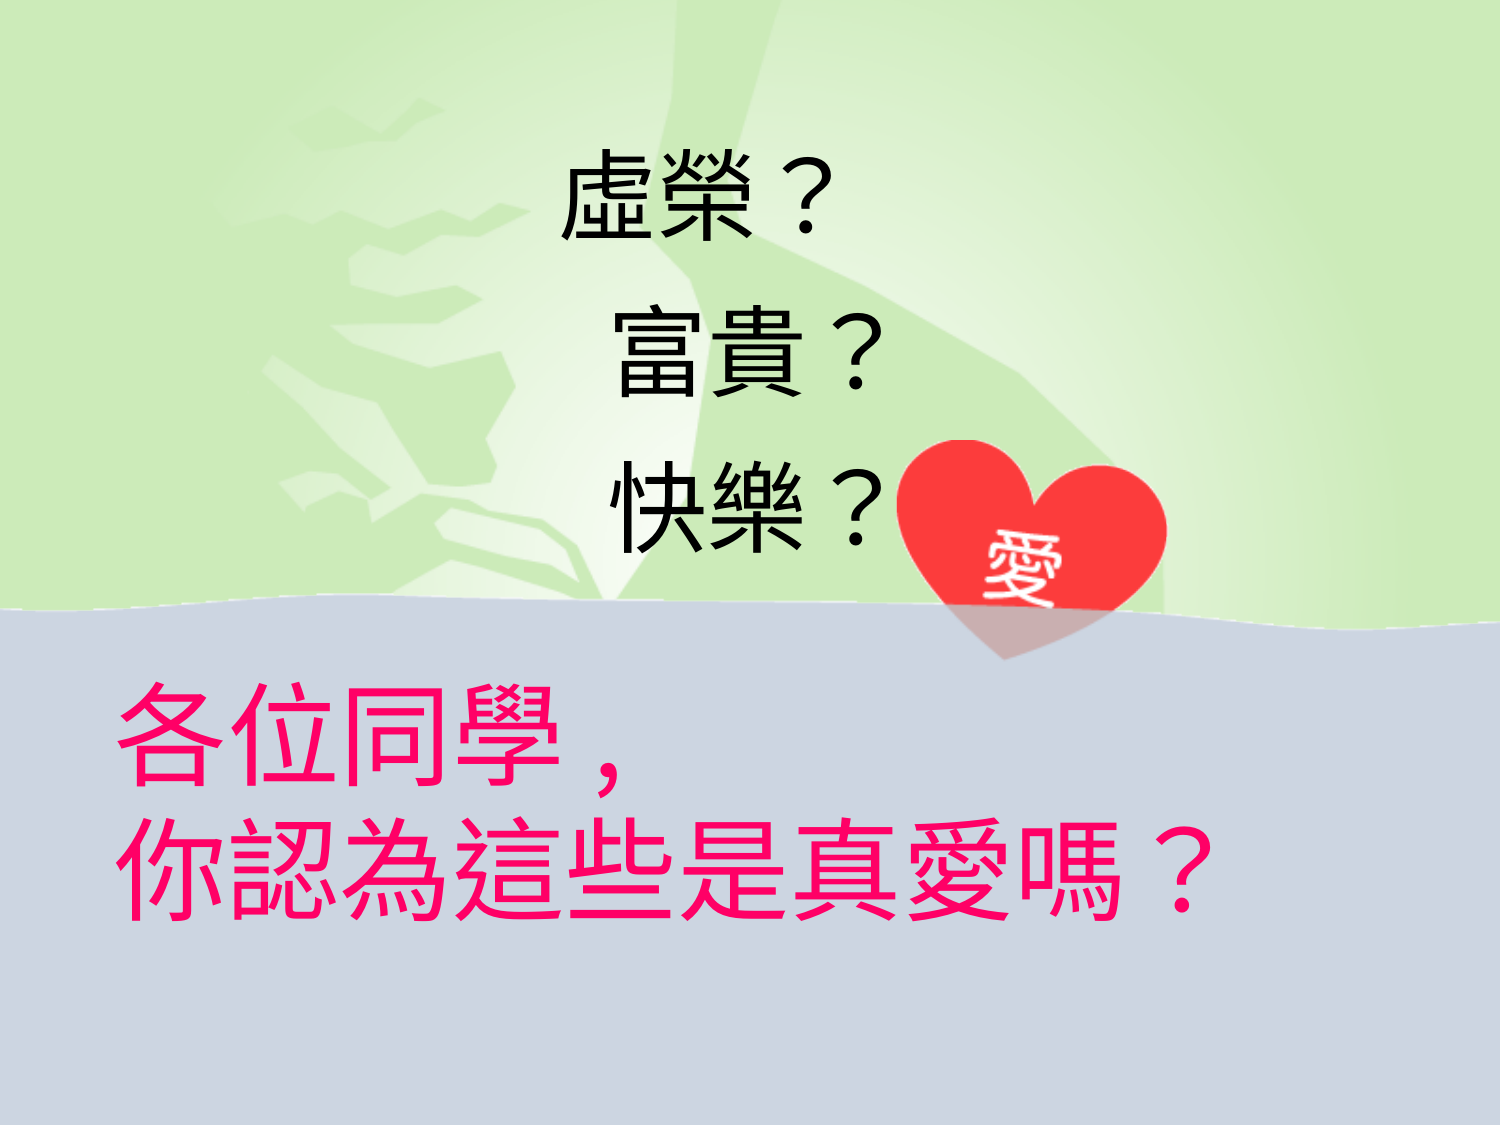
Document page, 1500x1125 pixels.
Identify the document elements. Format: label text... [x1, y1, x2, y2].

text_box 虛榮？ 富貴？ 快樂？ [194, 90, 1321, 440]
picture [0, 0, 1500, 1125]
text_box 各位同學, 你認為這些是真愛嗎？ [100, 656, 1435, 943]
